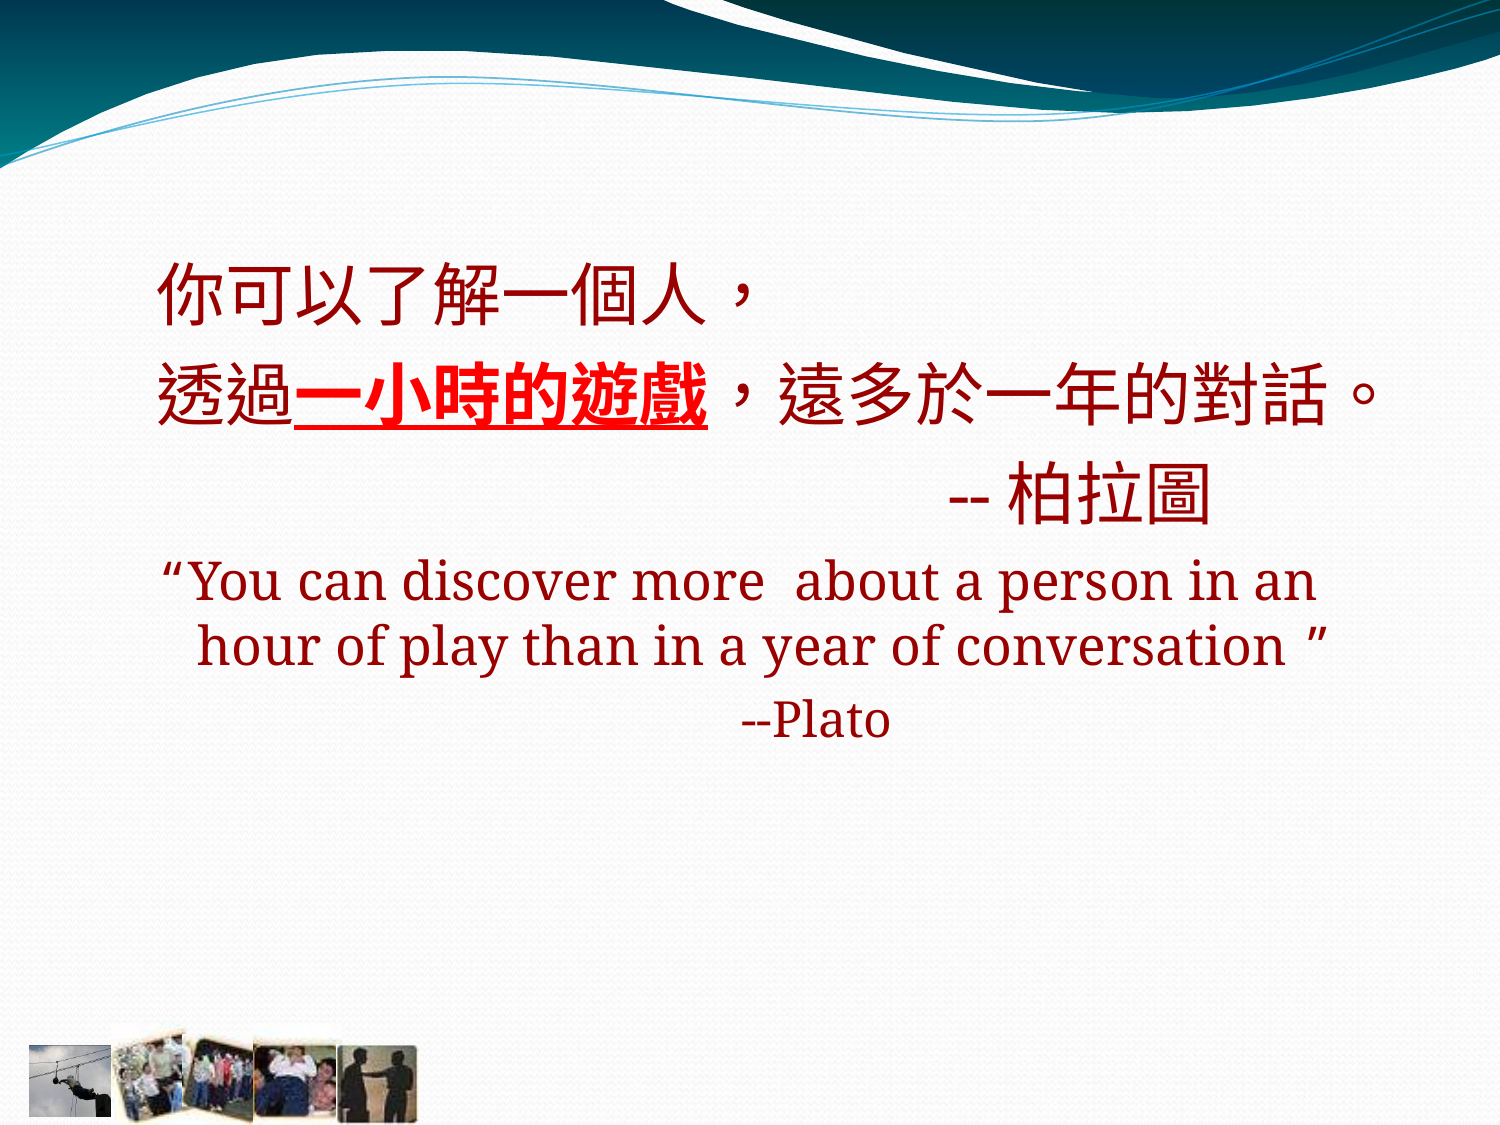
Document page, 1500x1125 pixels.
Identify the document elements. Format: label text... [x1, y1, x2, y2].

list 你可以了解一個人， 透過一小時的遊戲，遠多於一年的對話。 --柏拉圖 “You can discover more about a person in an hour of play than in a year of conversation ” --Plato [100, 243, 1436, 856]
